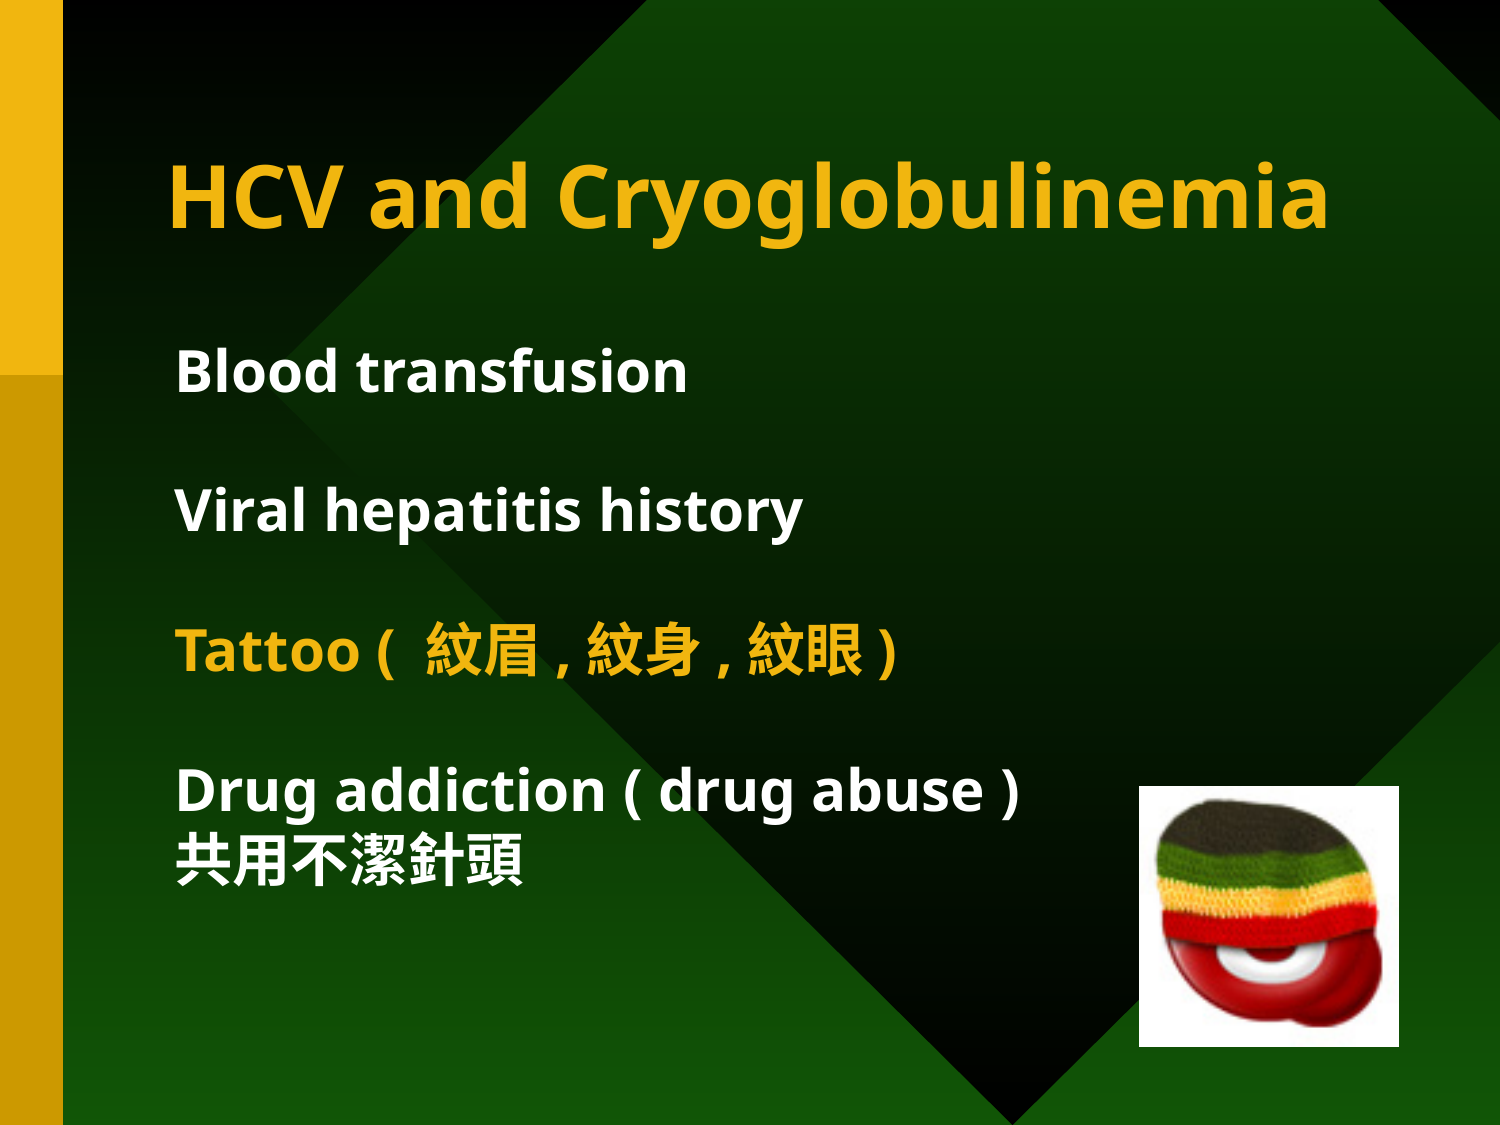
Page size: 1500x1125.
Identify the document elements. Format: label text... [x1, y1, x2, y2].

title HCV and Cryoglobulinemia [150, 99, 1388, 288]
list Blood transfusion Viral hepatitis history Tattoo ( 紋眉,紋身,紋眼) Drug addiction ( drug abuse ) 共用不潔針頭 [159, 326, 1329, 965]
picture [1139, 786, 1399, 1047]
